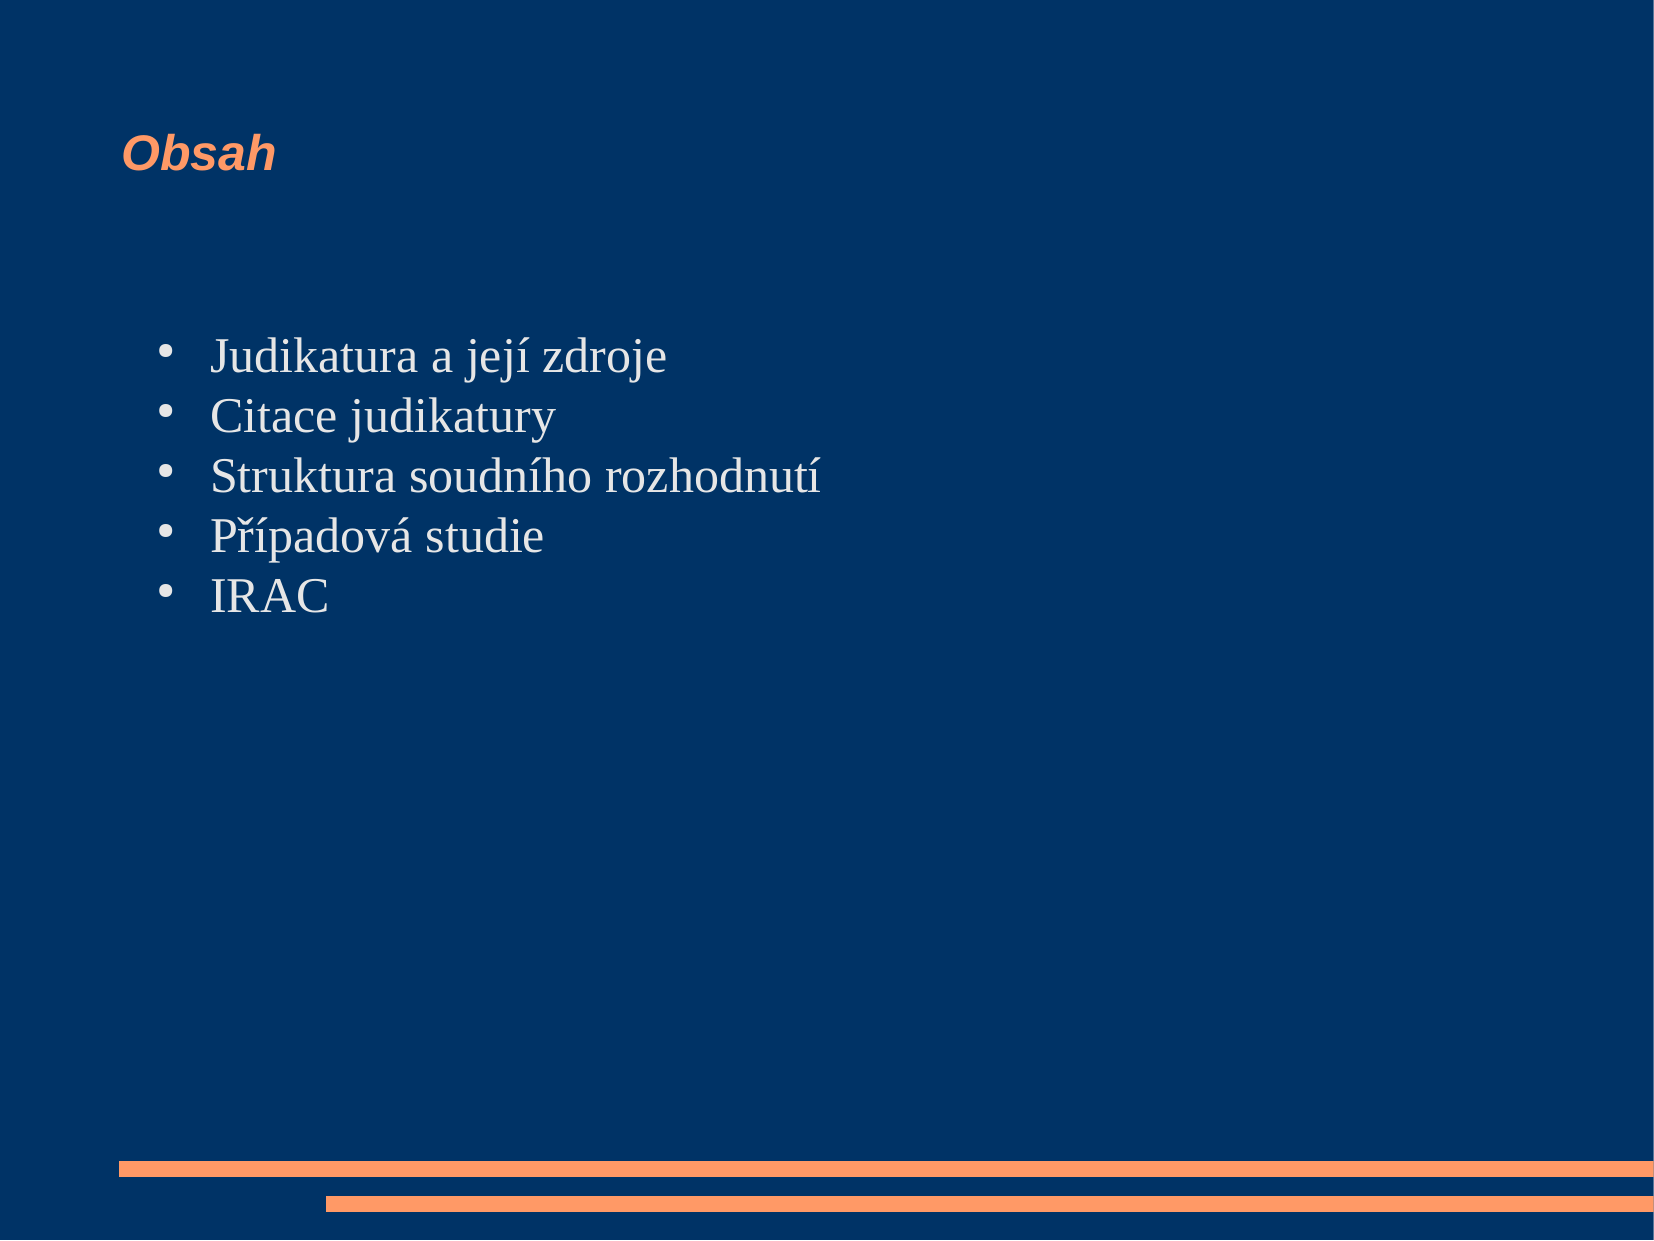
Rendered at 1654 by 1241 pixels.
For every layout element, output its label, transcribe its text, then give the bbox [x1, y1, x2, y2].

title Obsah [121, 46, 1534, 254]
list Judikatura a její zdroje Citace judikatury Struktura soudního rozhodnutí Případová studie IRAC [121, 322, 1561, 1132]
